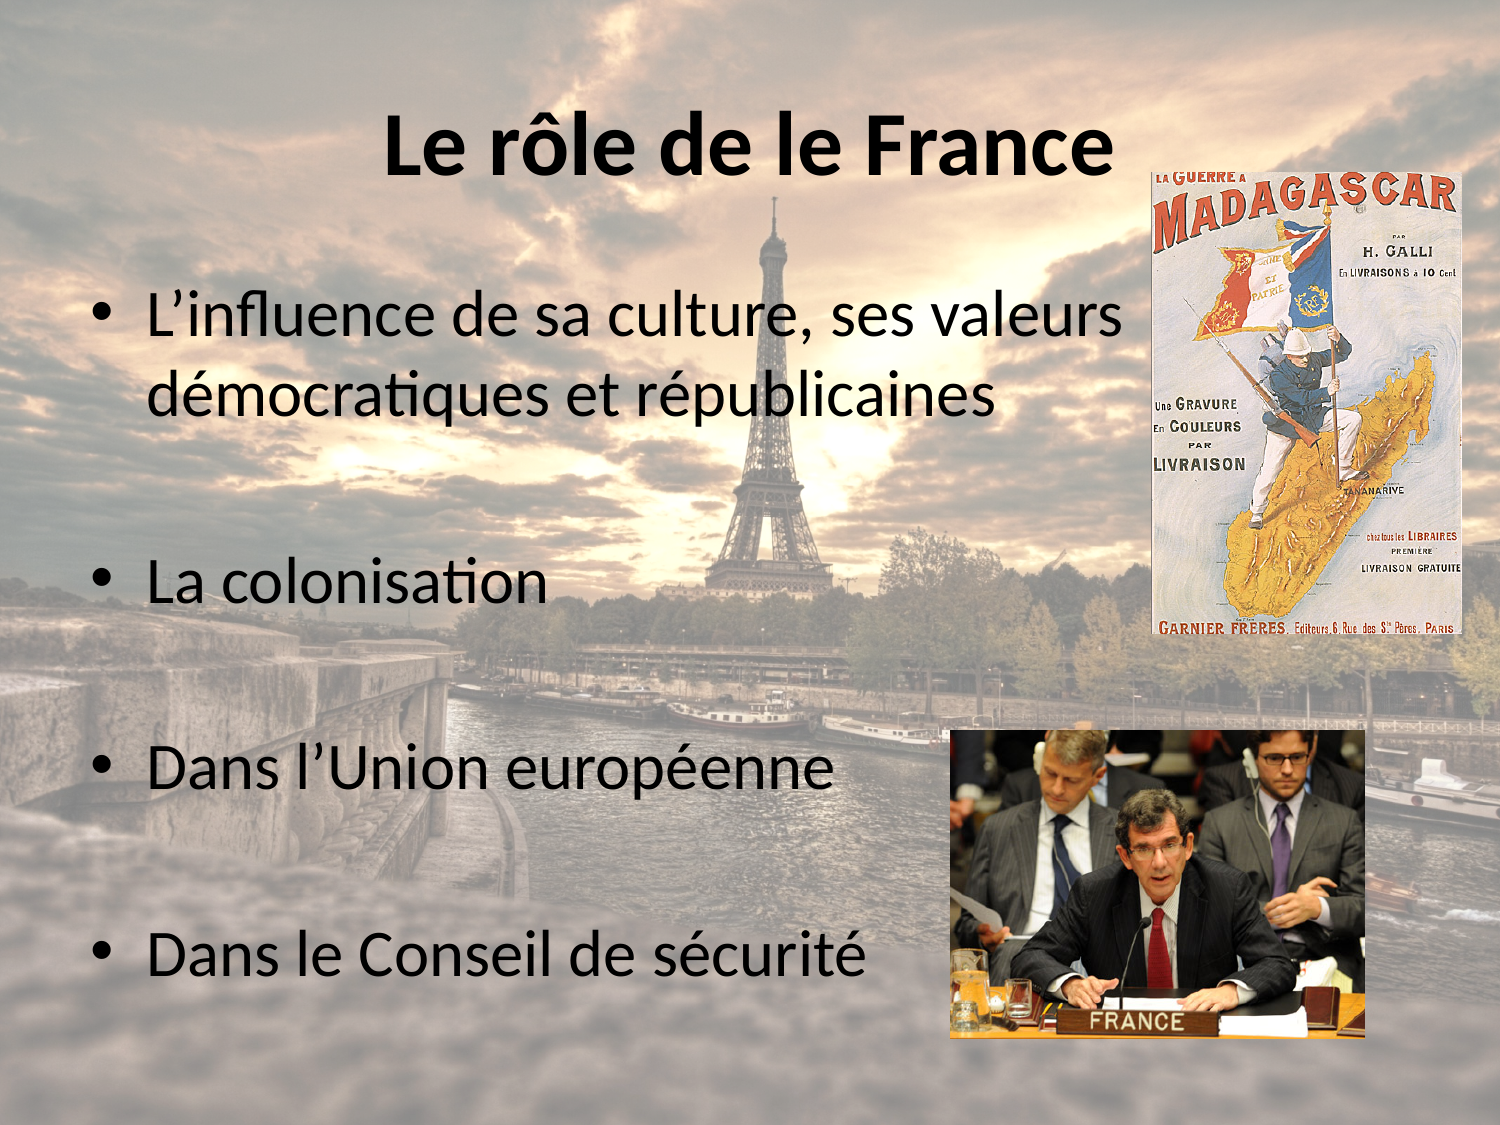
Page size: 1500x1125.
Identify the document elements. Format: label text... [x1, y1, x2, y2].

title Le rôle de le France [75, 45, 1425, 233]
picture [0, 0, 1500, 1125]
list L’influence de sa culture, ses valeurs démocratiques et républicaines La colonisation Dans l’Union européenne Dans le Conseil de sécurité [75, 262, 1425, 1005]
